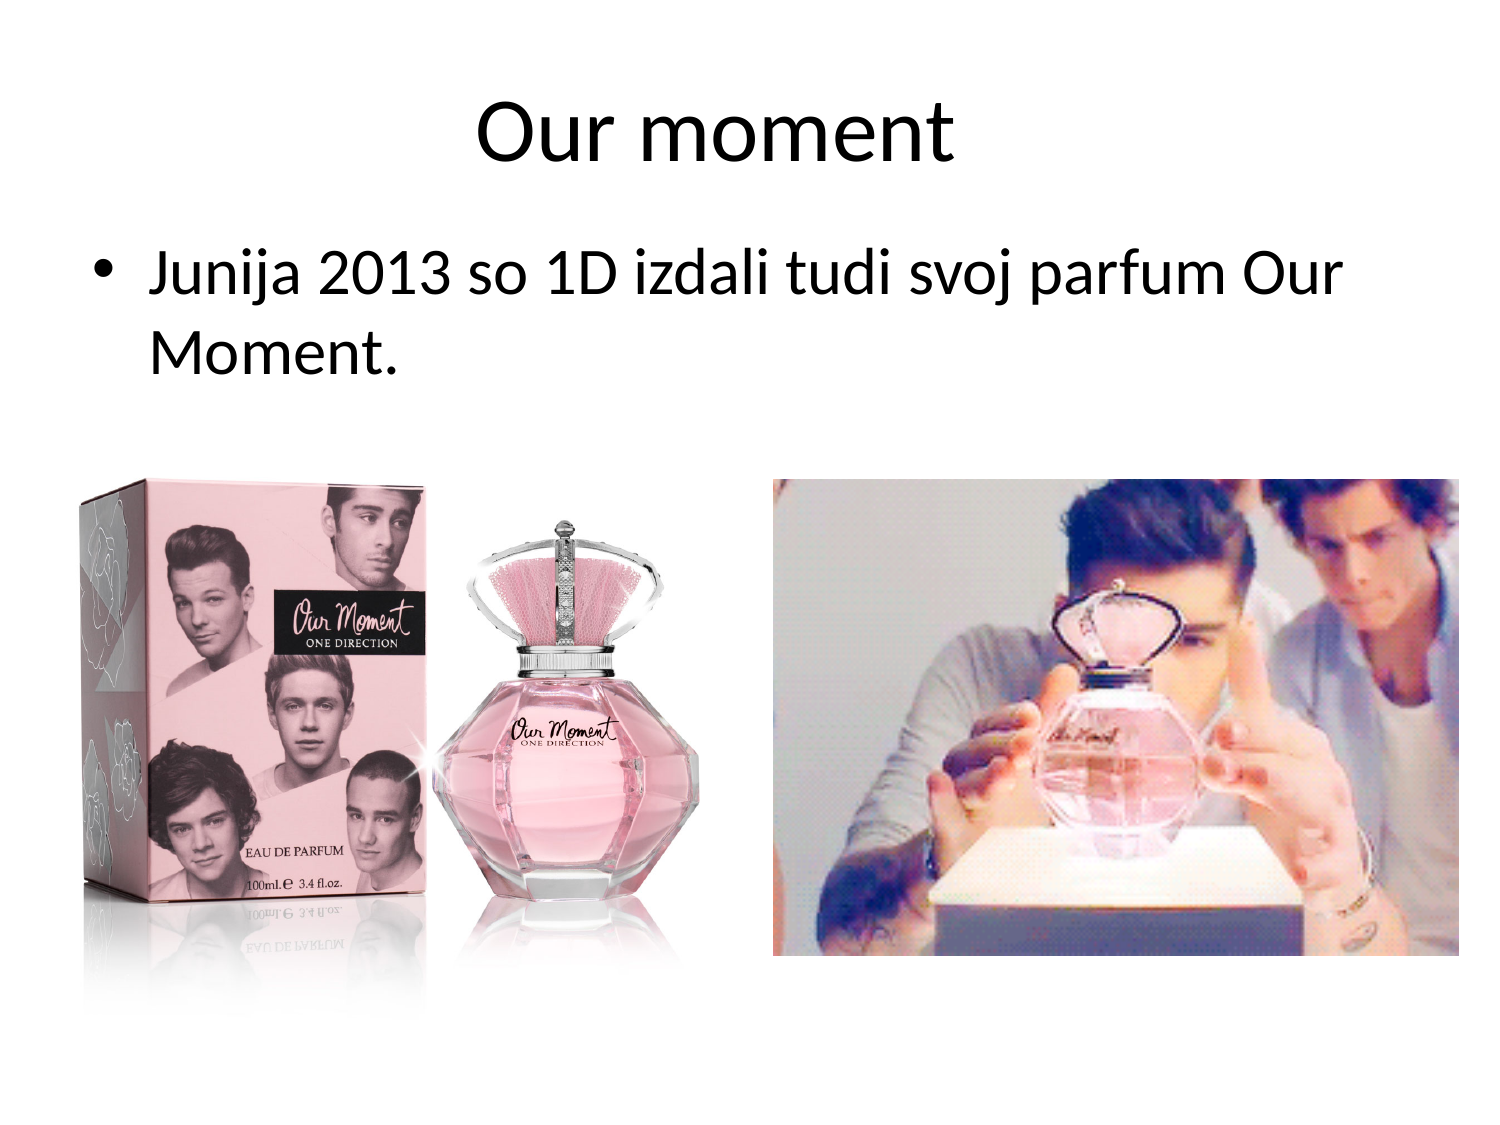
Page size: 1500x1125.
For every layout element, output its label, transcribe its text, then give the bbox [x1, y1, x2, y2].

list Junija 2013 so 1D izdali tudi svoj parfum Our Moment. [76, 220, 1427, 963]
picture [53, 397, 722, 1054]
title Our moment [41, 31, 1392, 219]
picture [773, 479, 1459, 956]
